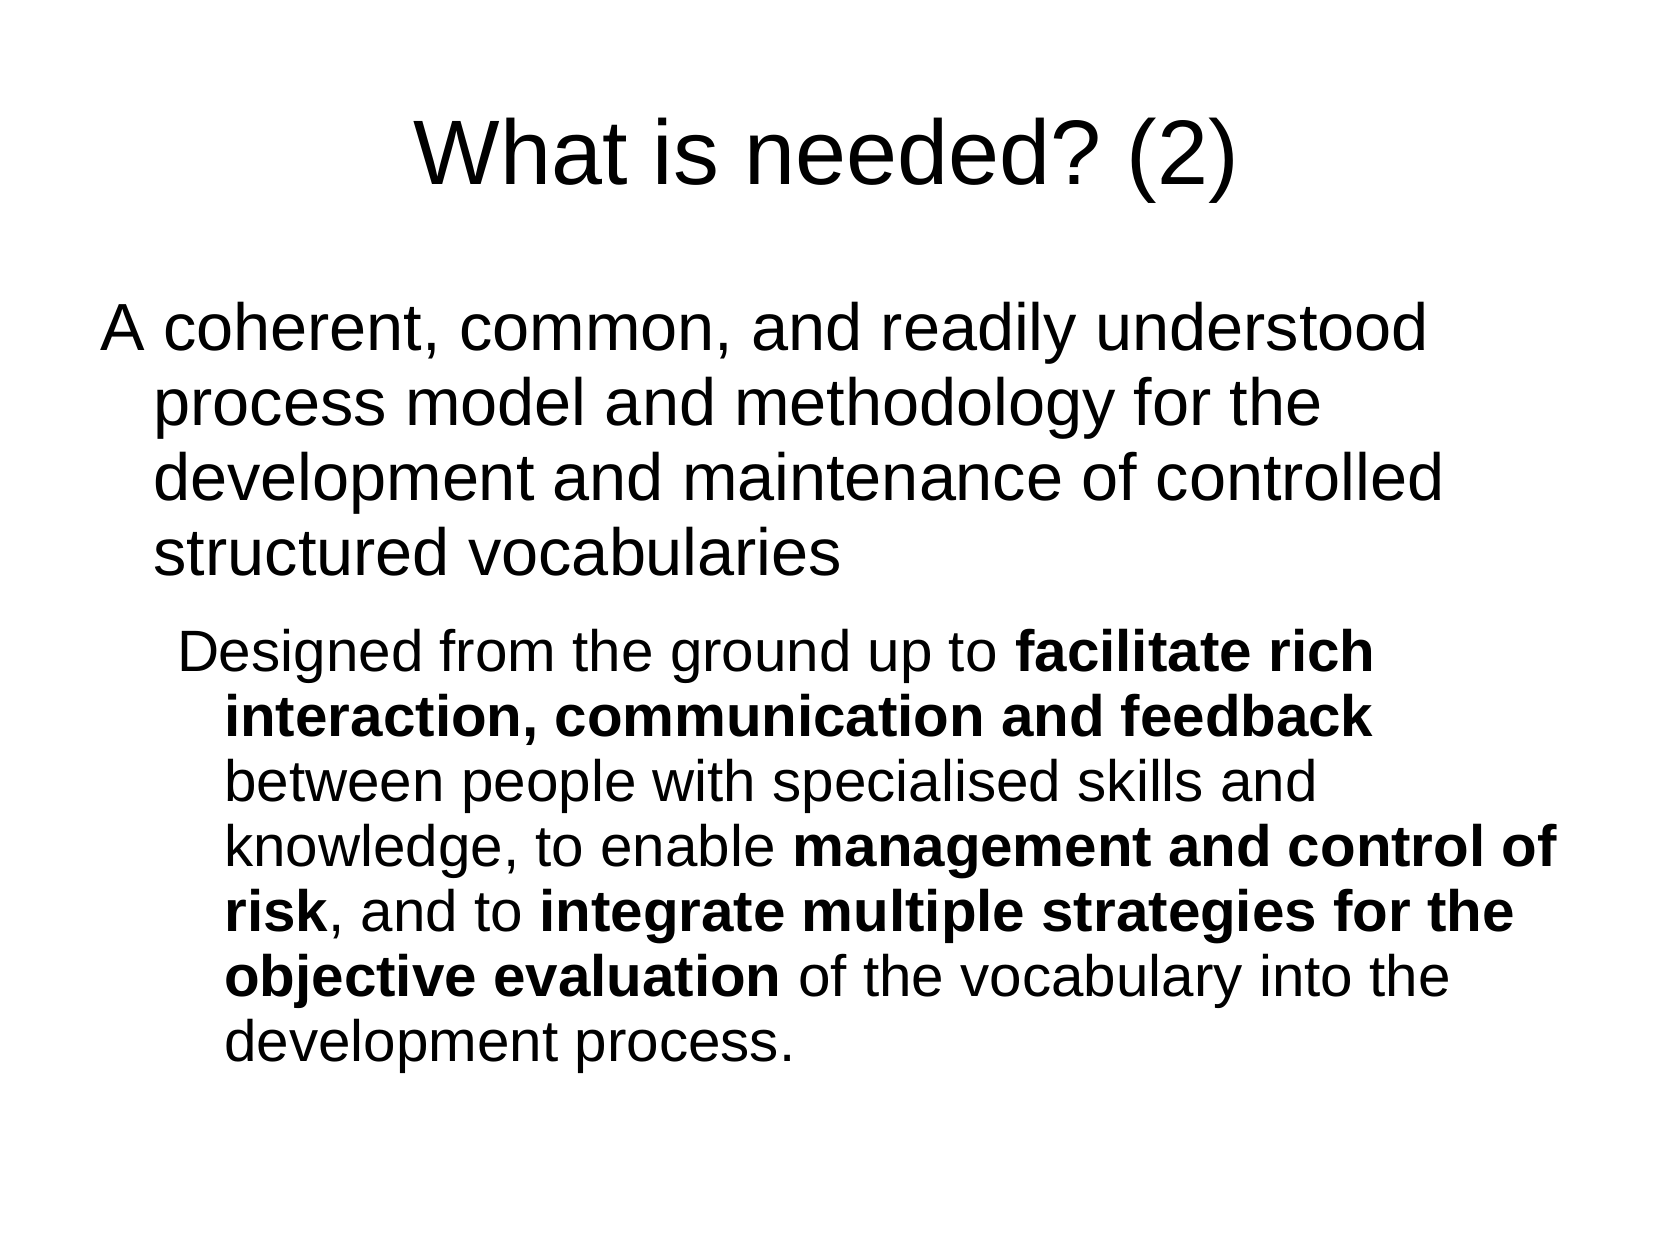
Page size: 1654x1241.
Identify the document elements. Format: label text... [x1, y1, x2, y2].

list A coherent, common, and readily understood process model and methodology for the development and maintenance of controlled structured vocabularies Designed from the ground up to facilitate rich interaction, communication and feedback between people with specialised skills and knowledge, to enable management and control of risk, and to integrate multiple strategies for the objective evaluation of the vocabulary into the development process. [82, 290, 1571, 1109]
title What is needed? (2) [82, 49, 1571, 257]
